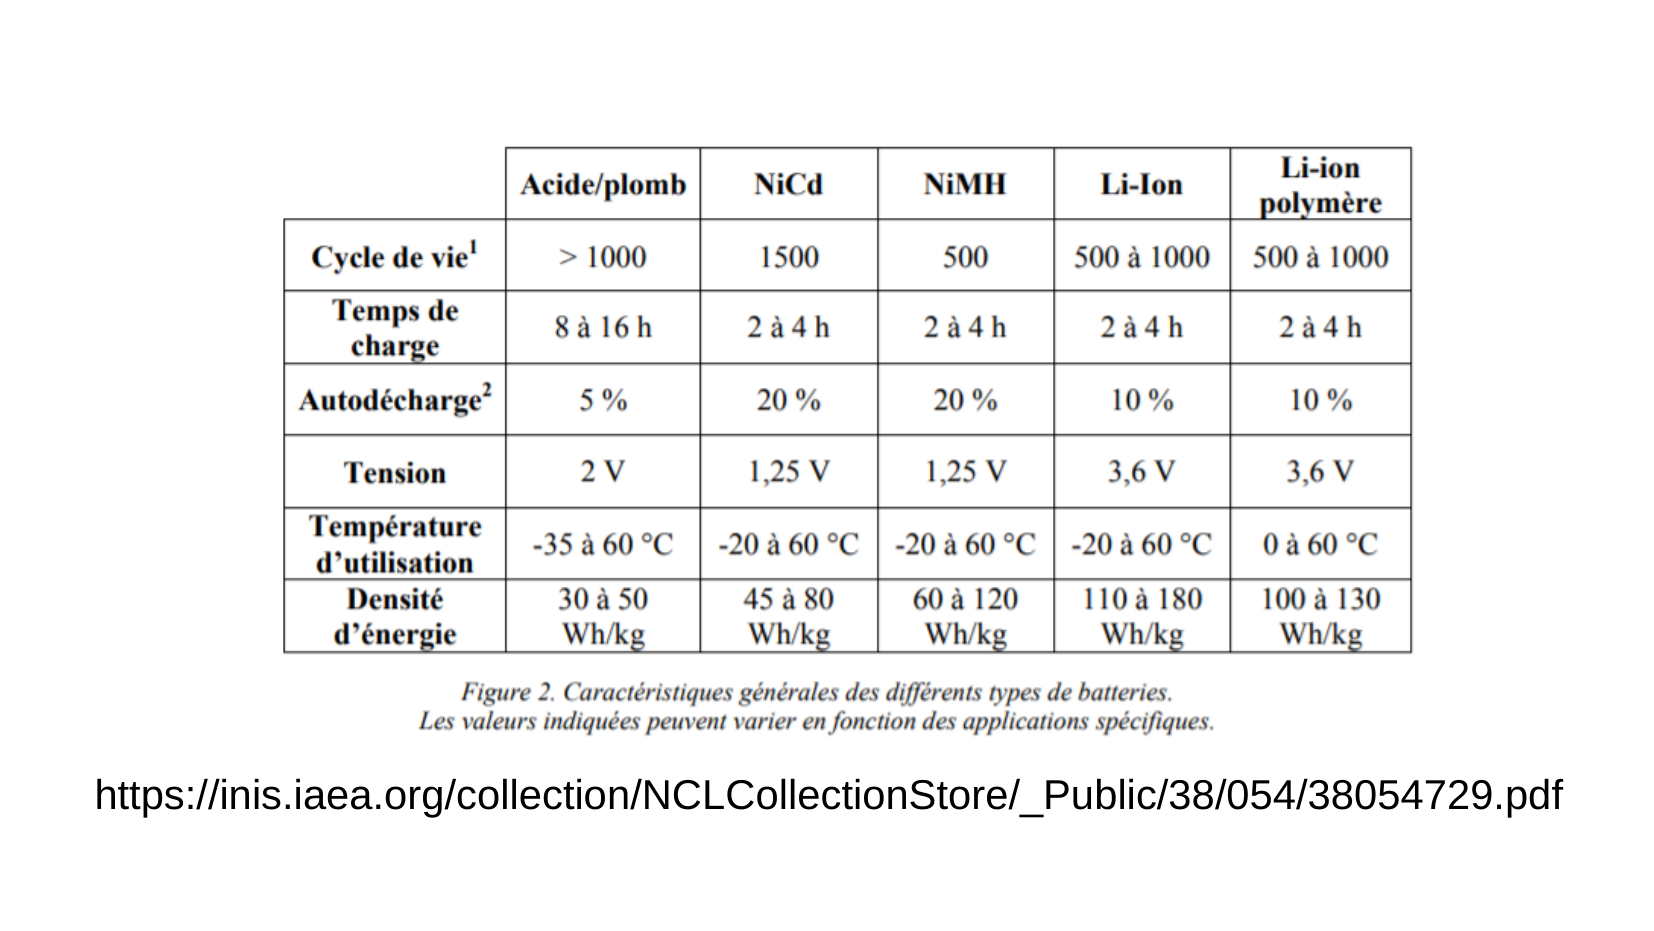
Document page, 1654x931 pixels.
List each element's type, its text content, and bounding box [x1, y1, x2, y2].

picture [235, 94, 1453, 756]
list https://inis.iaea.org/collection/NCLCollectionStore/_Public/38/054/38054729.pdf [23, 771, 1619, 931]
